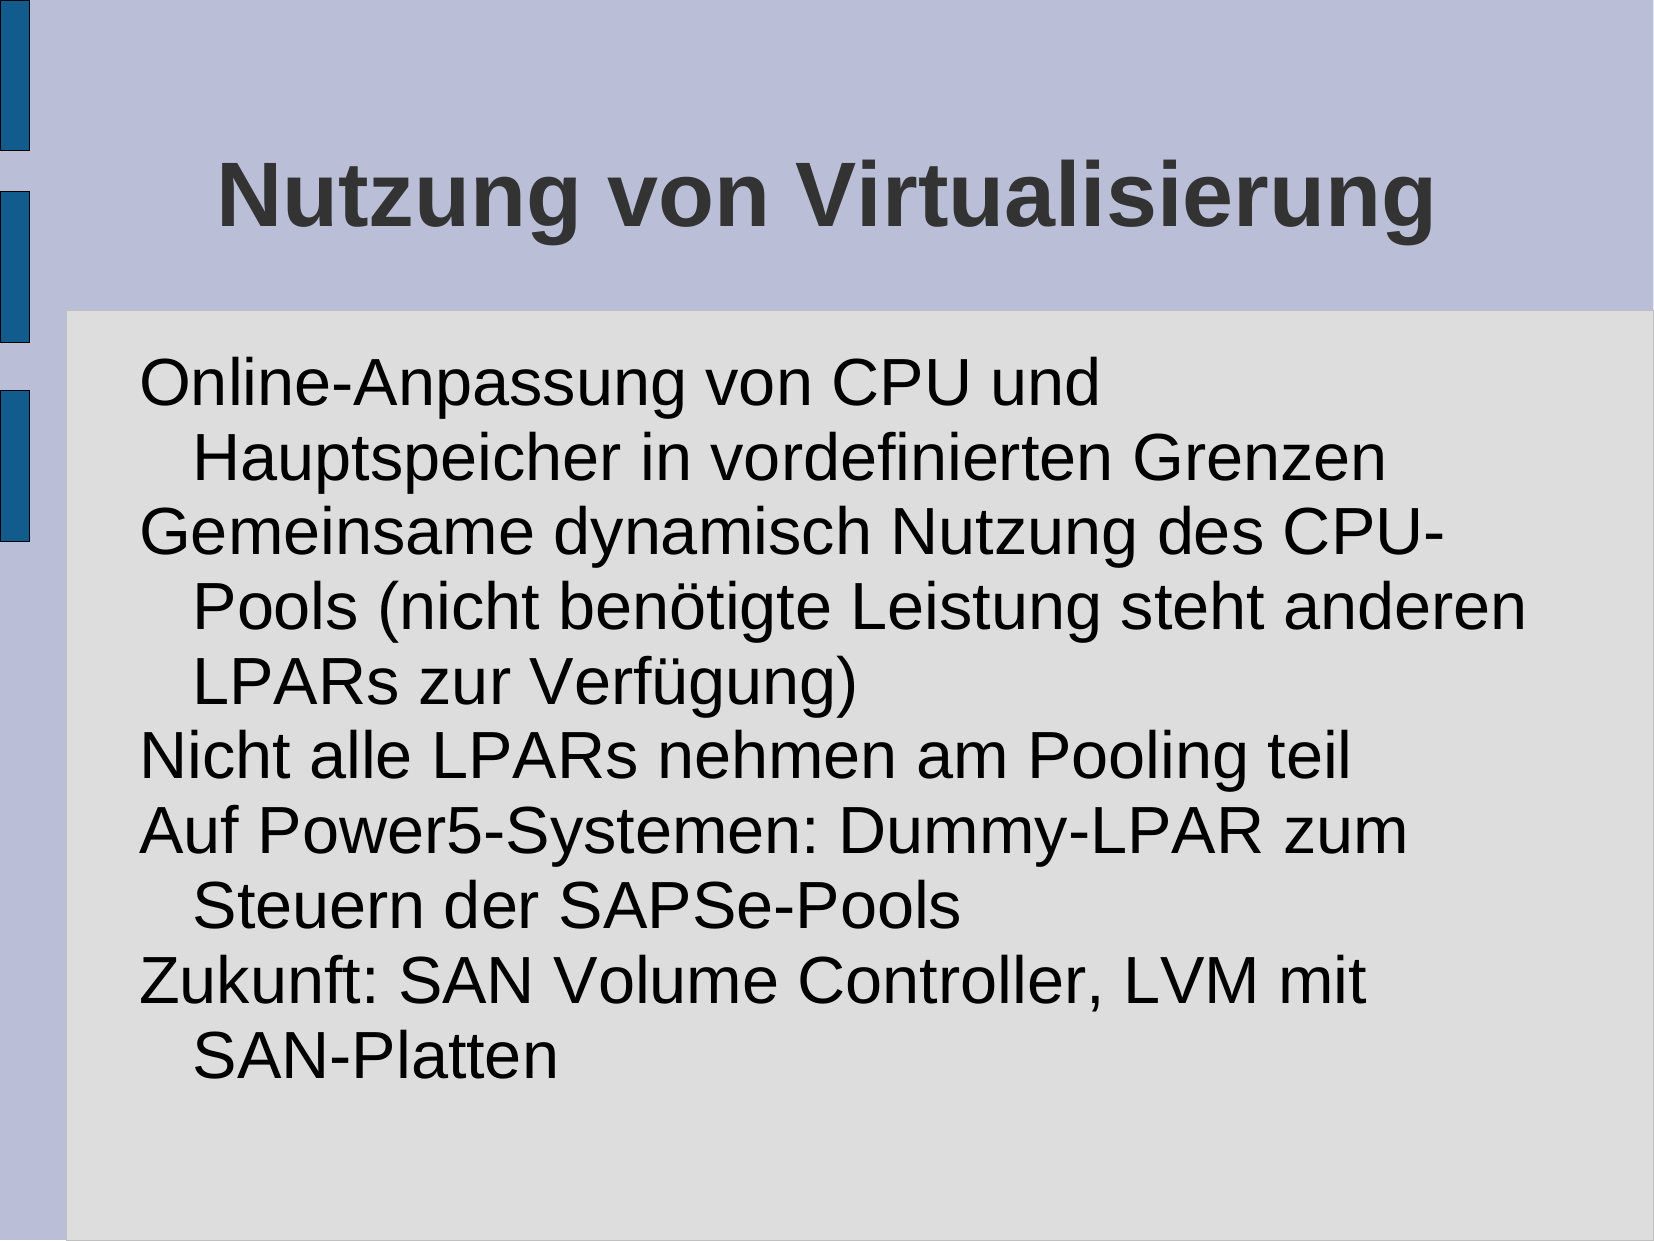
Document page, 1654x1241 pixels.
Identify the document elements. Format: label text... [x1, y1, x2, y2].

list Online-Anpassung von CPU und Hauptspeicher in vordefinierten Grenzen Gemeinsame dynamisch Nutzung des CPU-Pools (nicht benötigte Leistung steht anderen LPARs zur Verfügung) Nicht alle LPARs nehmen am Pooling teil Auf Power5-Systemen: Dummy-LPAR zum Steuern der SAPSe-Pools Zukunft: SAN Volume Controller, LVM mit SAN-Platten [121, 344, 1534, 1127]
title Nutzung von Virtualisierung [121, 91, 1534, 299]
